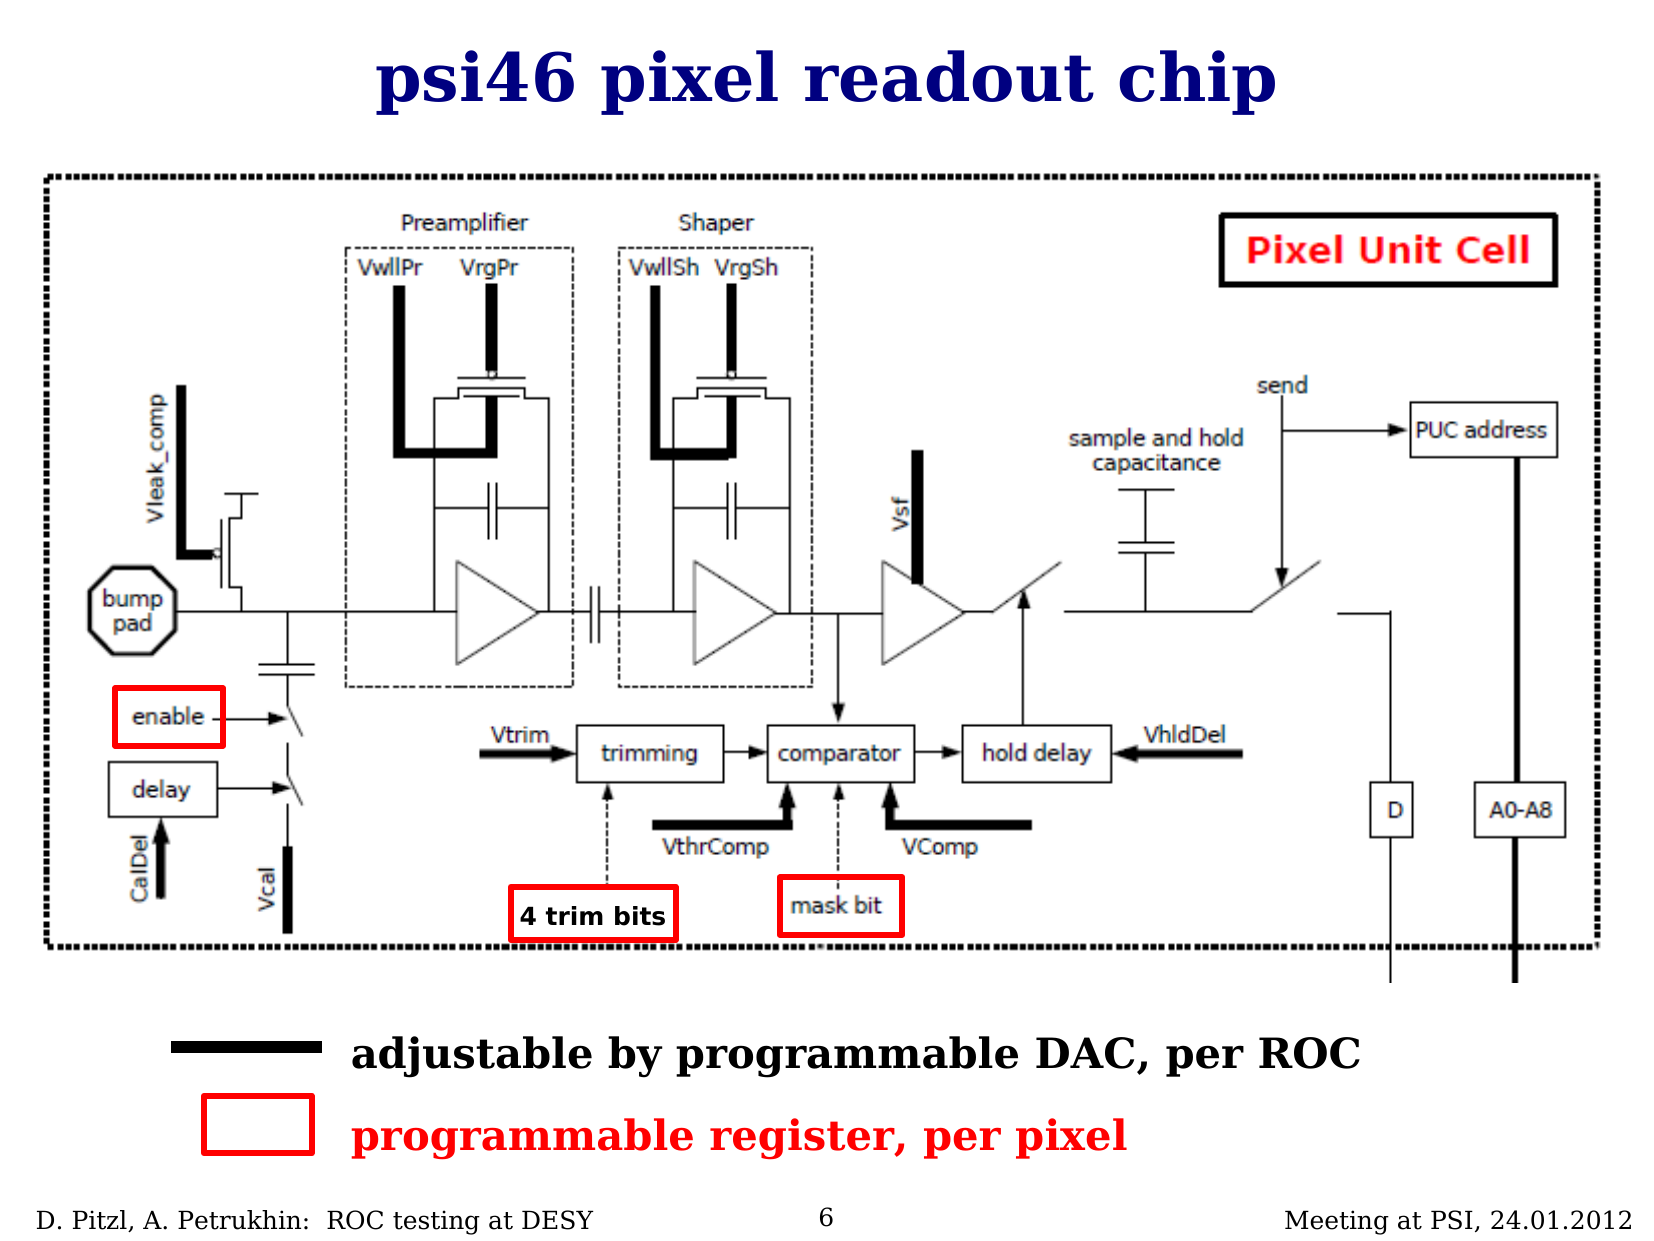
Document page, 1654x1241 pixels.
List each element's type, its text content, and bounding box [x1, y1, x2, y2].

picture [34, 158, 1623, 983]
text_box 4 trim bits [510, 886, 676, 934]
text_box programmable register, per pixel [350, 1100, 1129, 1150]
text_box adjustable by programmable DAC, per ROC [350, 1018, 1363, 1068]
title psi46 pixel readout chip [121, 32, 1534, 124]
